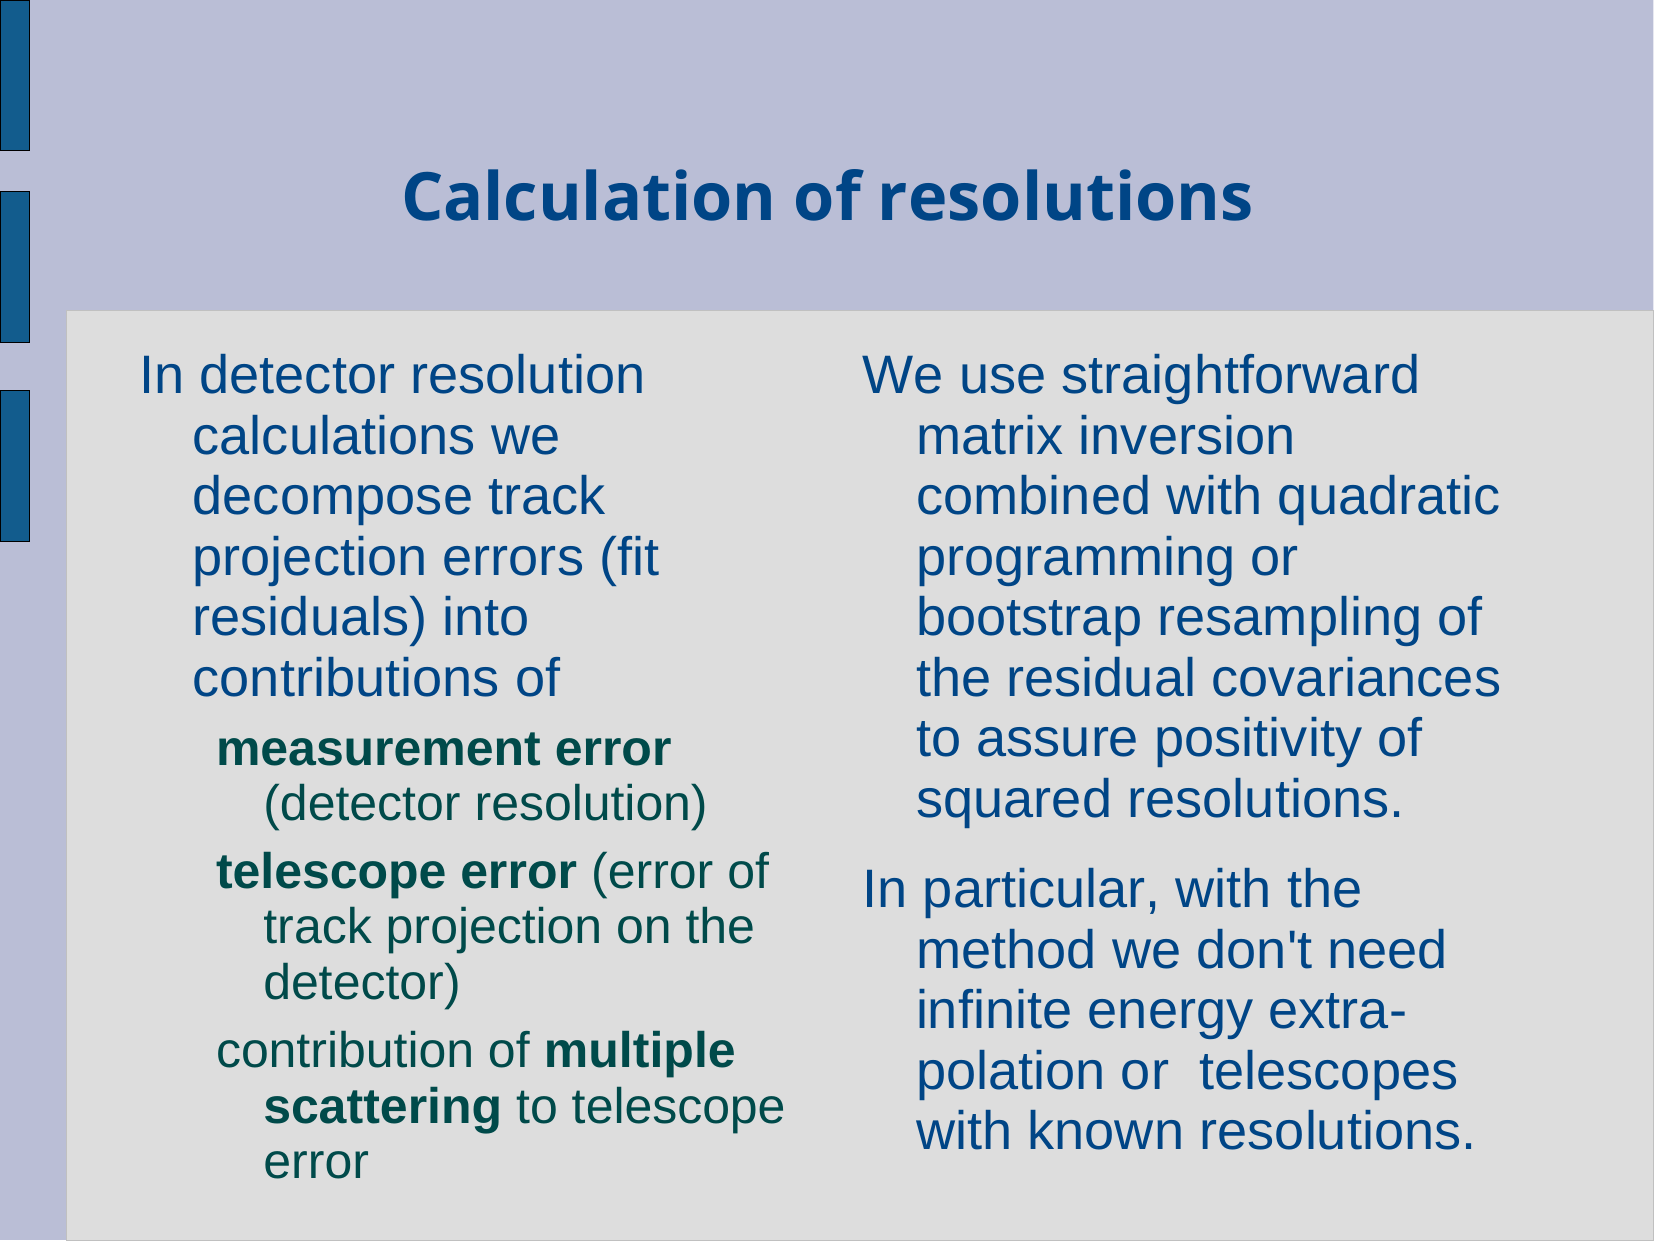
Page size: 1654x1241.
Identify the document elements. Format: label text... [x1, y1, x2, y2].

title Calculation of resolutions [121, 98, 1534, 291]
list We use straightforward matrix inversion combined with quadratic programming or bootstrap resampling of the residual covariances to assure positivity of squared resolutions. In particular, with the method we don't need infinite energy extra-polation or telescopes with known resolutions. [845, 344, 1535, 1162]
list In detector resolution calculations we decompose track projection errors (fit residuals) into contributions of measurement error (detector resolution) telescope error (error of track projection on the detector) contribution of multiple scattering to telescope error [121, 344, 811, 1196]
